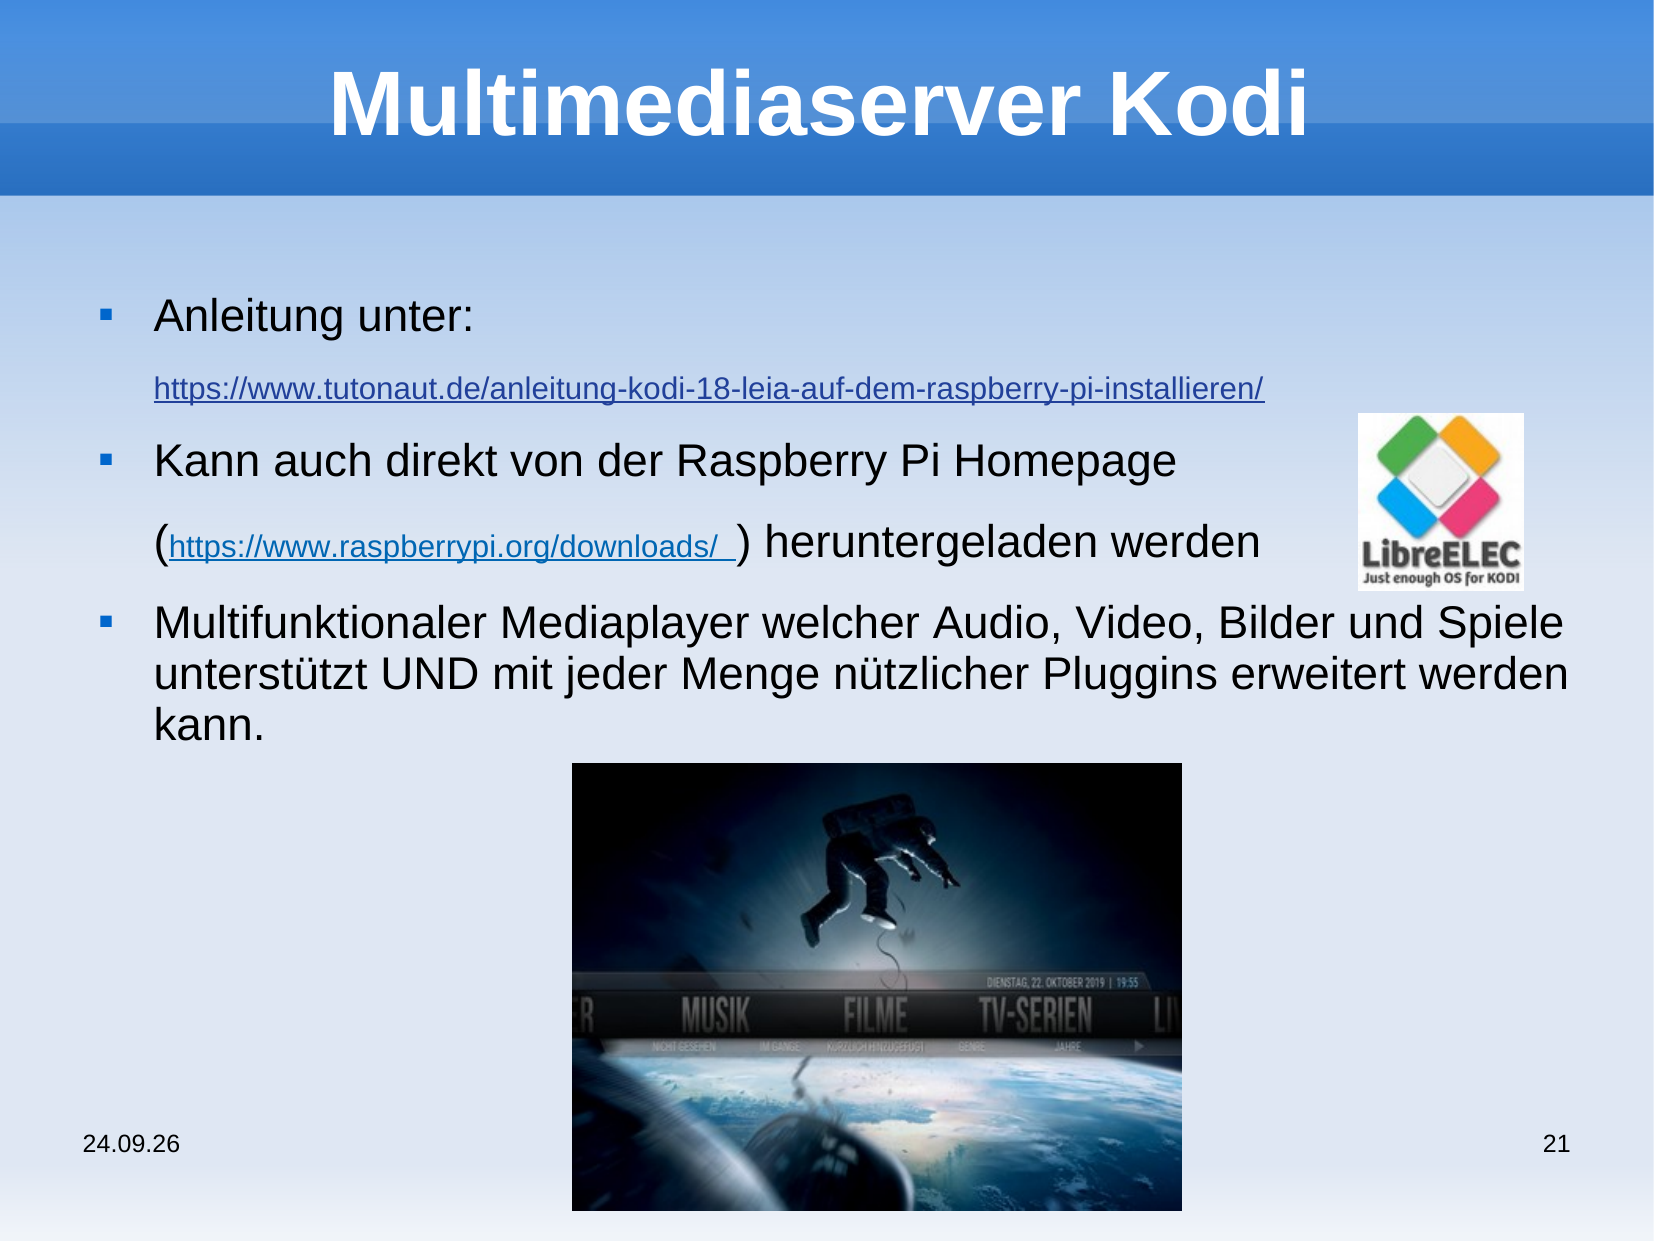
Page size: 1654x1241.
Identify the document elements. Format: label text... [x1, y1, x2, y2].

list Anleitung unter: https://www.tutonaut.de/anleitung-kodi-18-leia-auf-dem-raspberry-pi-installieren/ Kann auch direkt von der Raspberry Pi Homepage (https://www.raspberrypi.org/downloads/ ) heruntergeladen werden Multifunktionaler Mediaplayer welcher Audio, Video, Bilder und Spiele unterstützt UND mit jeder Menge nützlicher Pluggins erweitert werden kann. [82, 290, 1571, 1109]
picture [0, 0, 1654, 1241]
title Multimediaserver Kodi [76, 0, 1565, 208]
